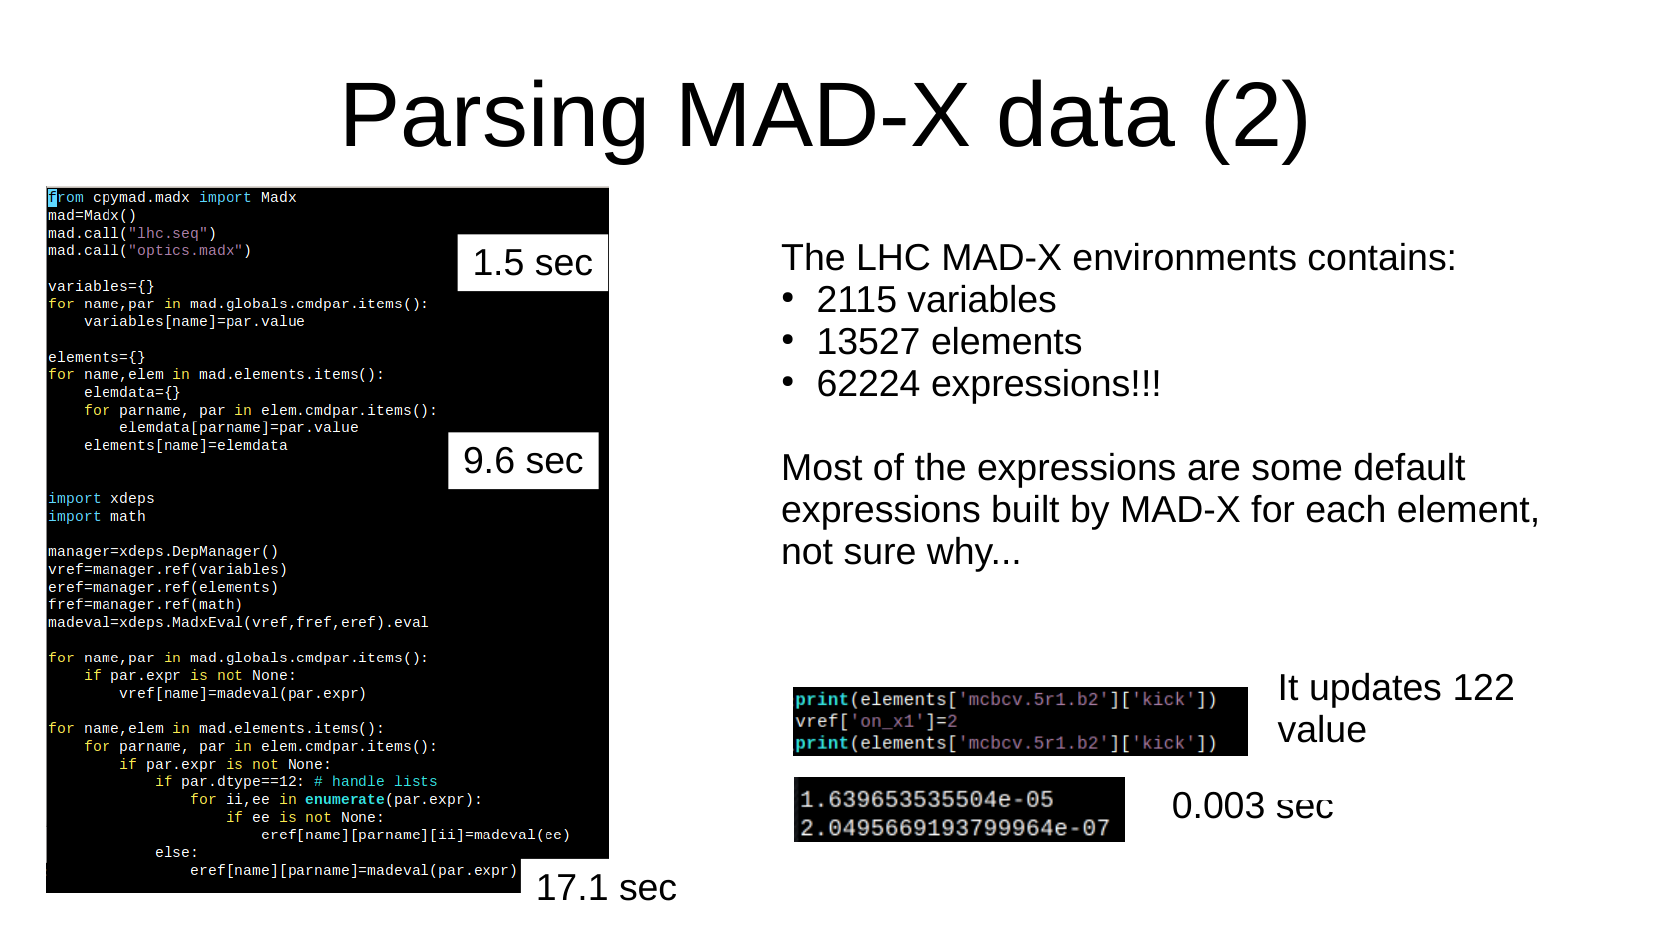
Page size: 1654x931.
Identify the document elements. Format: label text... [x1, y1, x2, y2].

text_box 1.5 sec [457, 234, 609, 292]
text_box It updates 122 value [1262, 659, 1539, 801]
text_box 17.1 sec [520, 858, 706, 916]
picture [793, 687, 1248, 756]
picture [46, 186, 609, 893]
picture [794, 777, 1125, 842]
title Parsing MAD-X data (2) [82, 37, 1571, 193]
text_box The LHC MAD-X environments contains: 2115 variables 13527 elements 62224 expressions!!! Most of the expressions are some default expressions built by MAD-X for each element, not sure why... [766, 228, 1602, 648]
text_box 9.6 sec [448, 432, 599, 490]
text_box 0.003 sec [1157, 777, 1378, 834]
